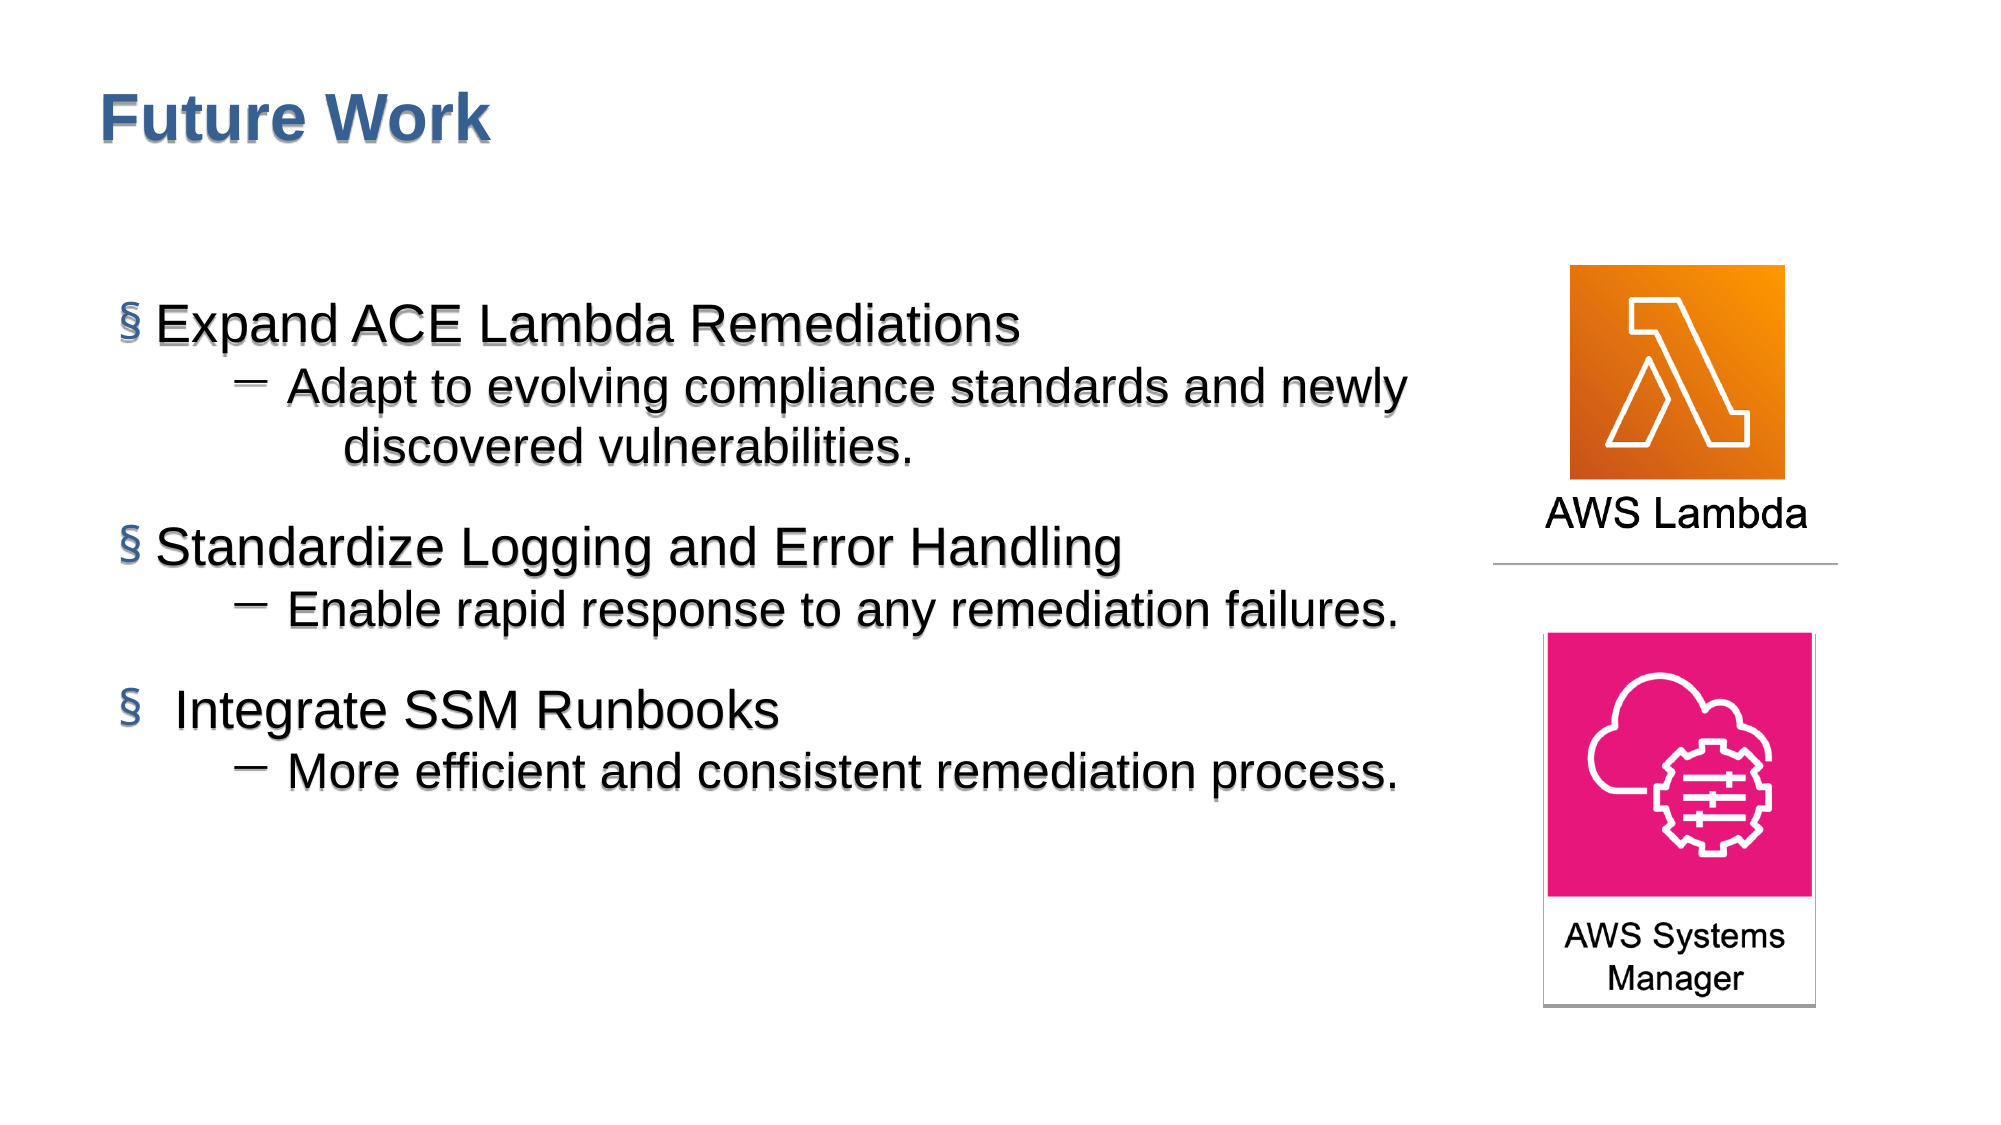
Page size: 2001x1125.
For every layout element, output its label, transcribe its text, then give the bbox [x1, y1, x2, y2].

picture [1493, 220, 1840, 563]
title Future Work [99, 36, 1725, 202]
picture [1543, 629, 1816, 1004]
list Expand ACE Lambda Remediations Adapt to evolving compliance standards and newly discovered vulnerabilities. Standardize Logging and Error Handling Enable rapid response to any remediation failures. Integrate SSM Runbooks More efficient and consistent remediation process. [99, 288, 1414, 972]
